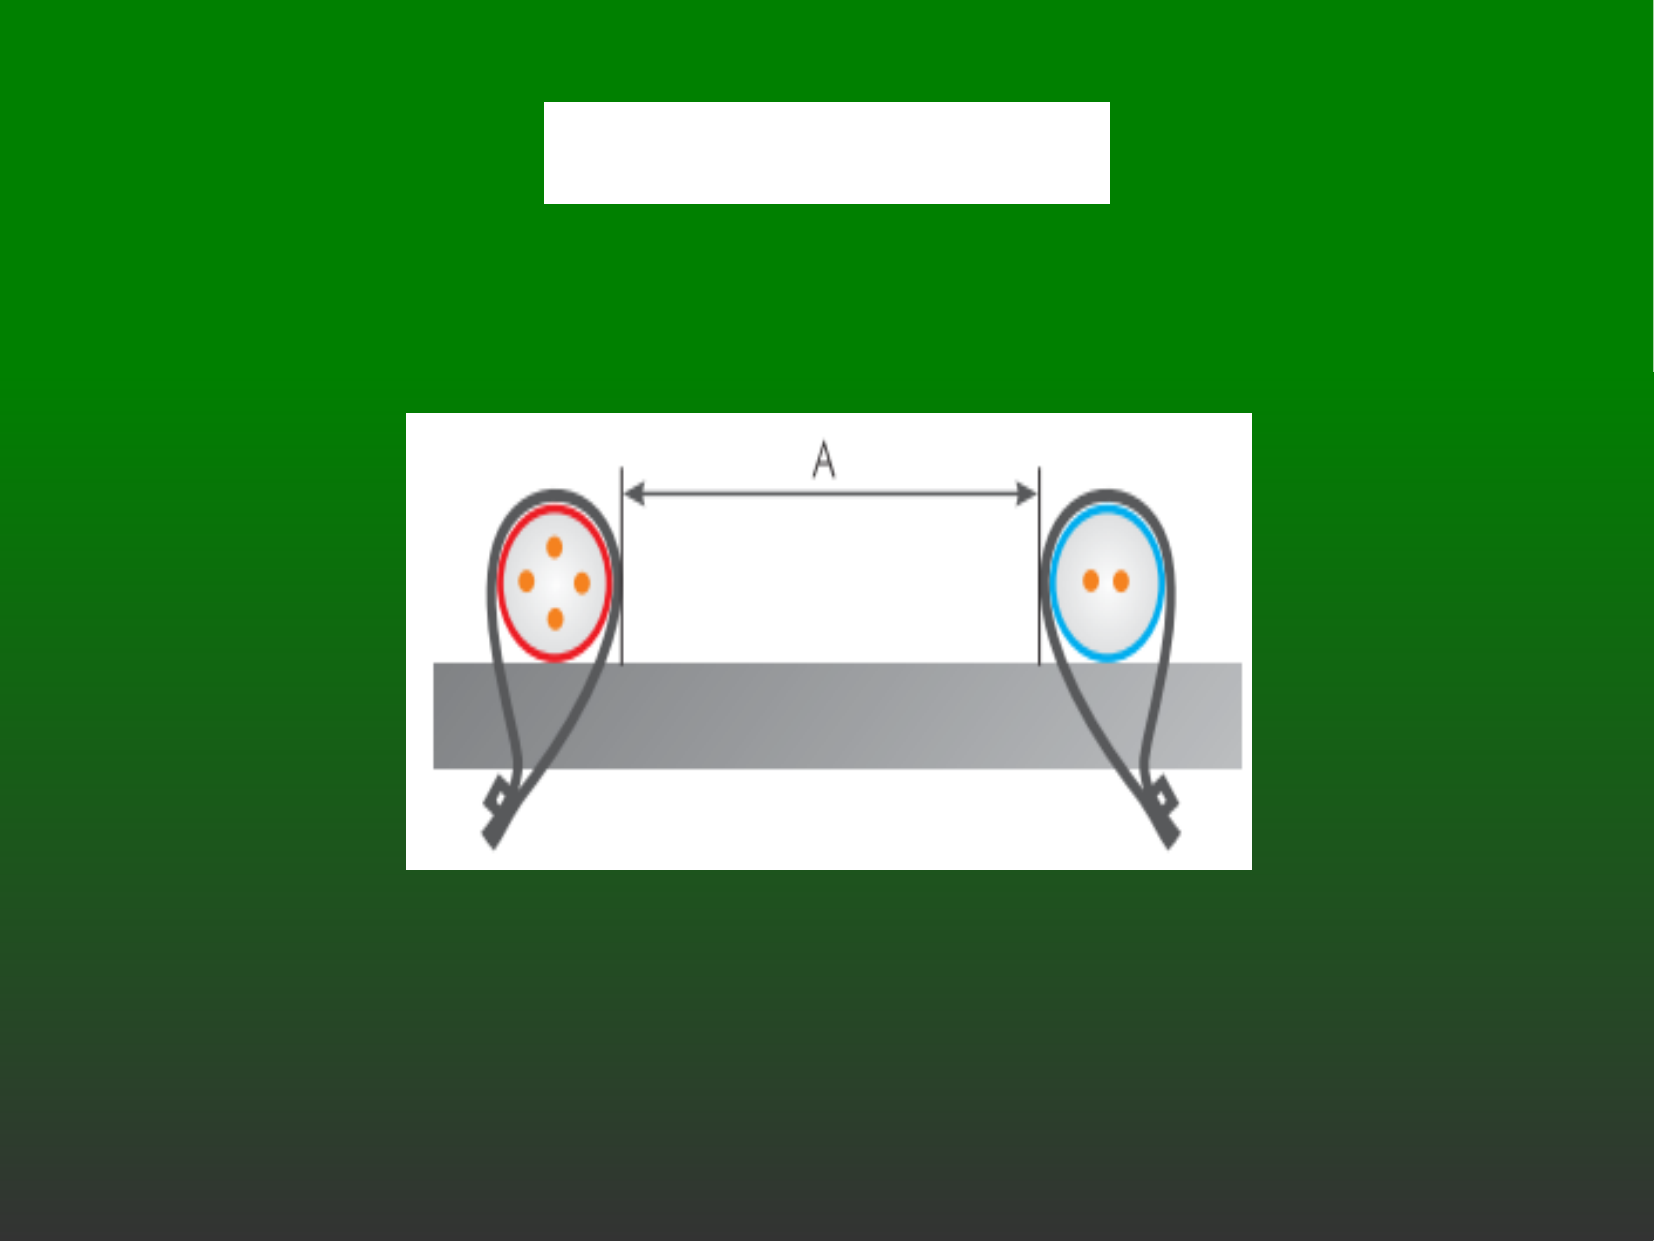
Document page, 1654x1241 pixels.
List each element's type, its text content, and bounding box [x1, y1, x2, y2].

title PN-EN 50174 [82, 49, 1571, 257]
picture [406, 413, 1252, 870]
